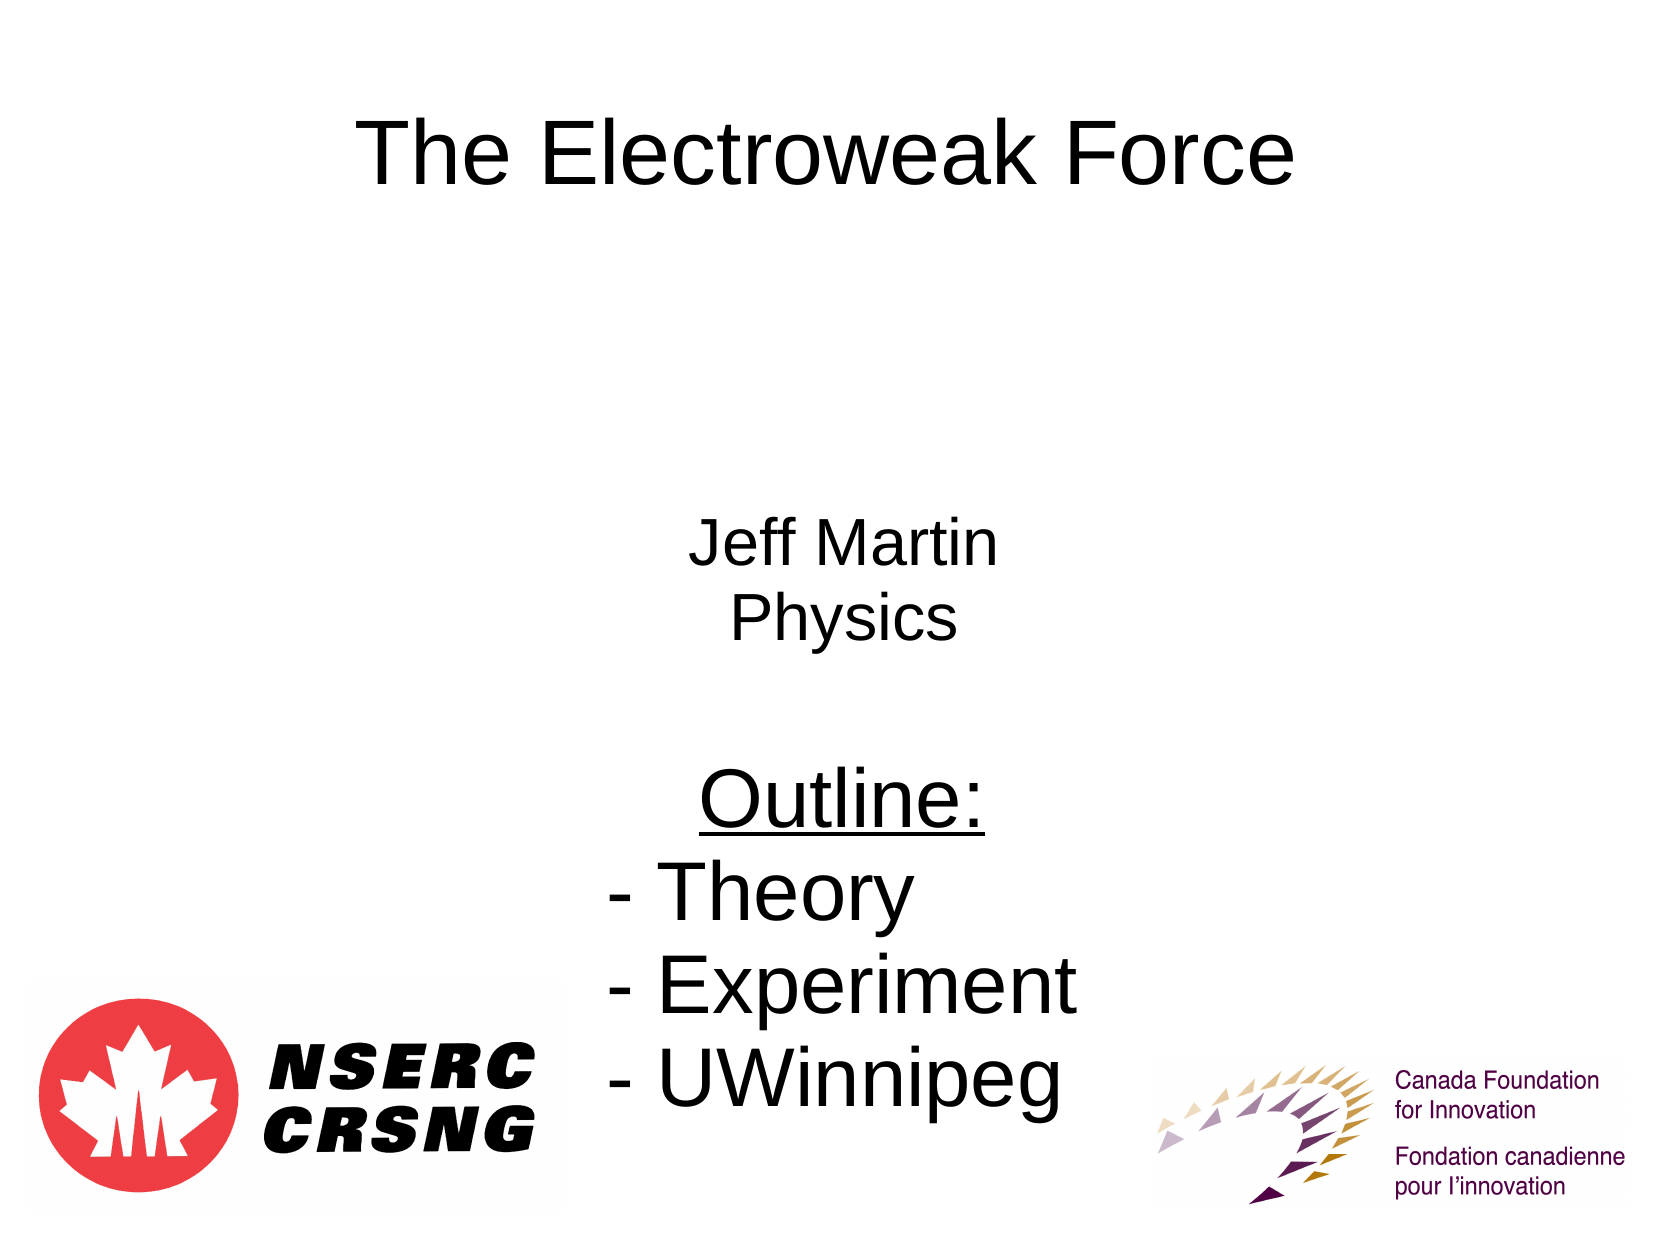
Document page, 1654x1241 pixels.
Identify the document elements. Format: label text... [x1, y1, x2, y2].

picture [1151, 1058, 1631, 1211]
text_box Outline: - Theory - Experiment - UWinnipeg [591, 744, 1084, 1173]
title The Electroweak Force [82, 49, 1571, 257]
picture [29, 982, 562, 1211]
subtitle Jeff Martin Physics [82, 437, 1571, 798]
